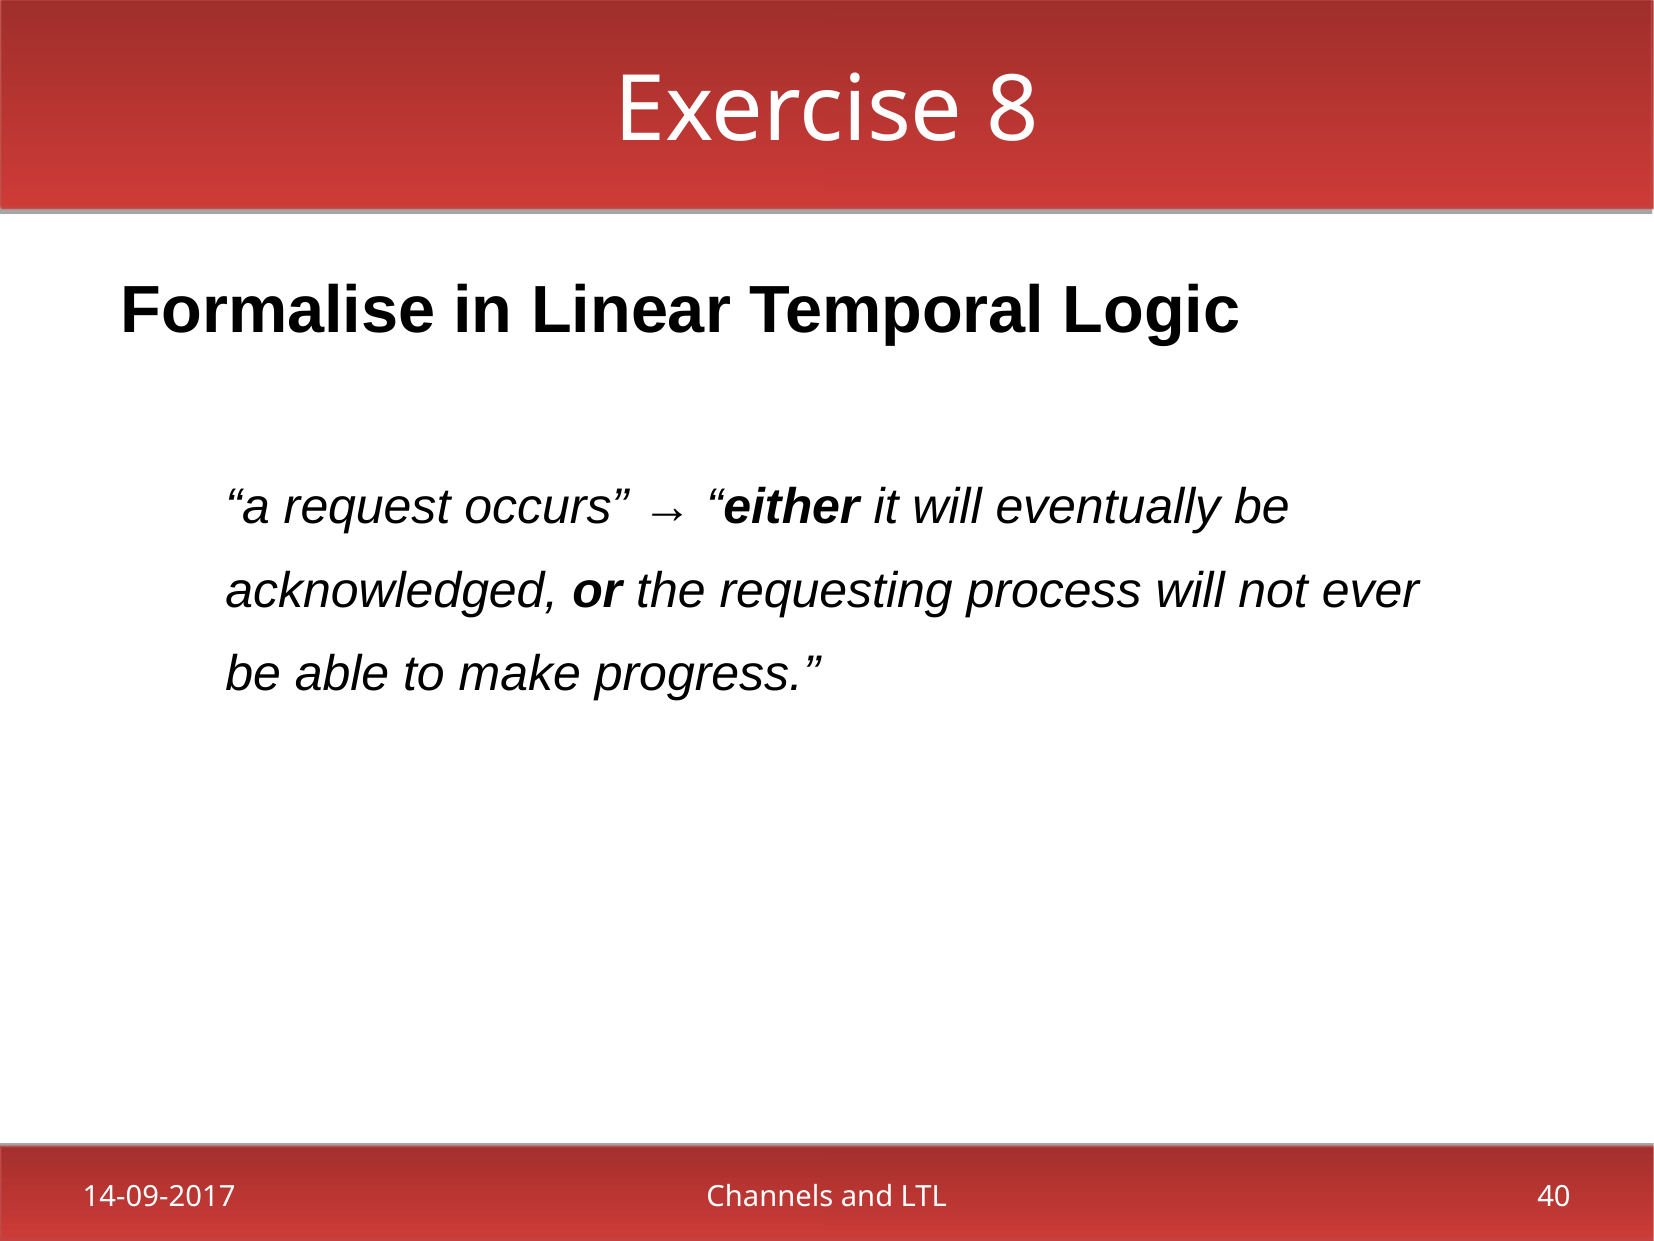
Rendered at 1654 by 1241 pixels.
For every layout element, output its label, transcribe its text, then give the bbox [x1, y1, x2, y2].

text_box “a request occurs” → “either it will eventually be acknowledged, or the requesting process will not ever be able to make progress.” [210, 442, 1444, 681]
text_box Formalise in Linear Temporal Logic [105, 264, 1259, 355]
picture [0, 1143, 1654, 1241]
picture [0, 0, 1654, 214]
title Exercise 8 [59, 31, 1595, 178]
